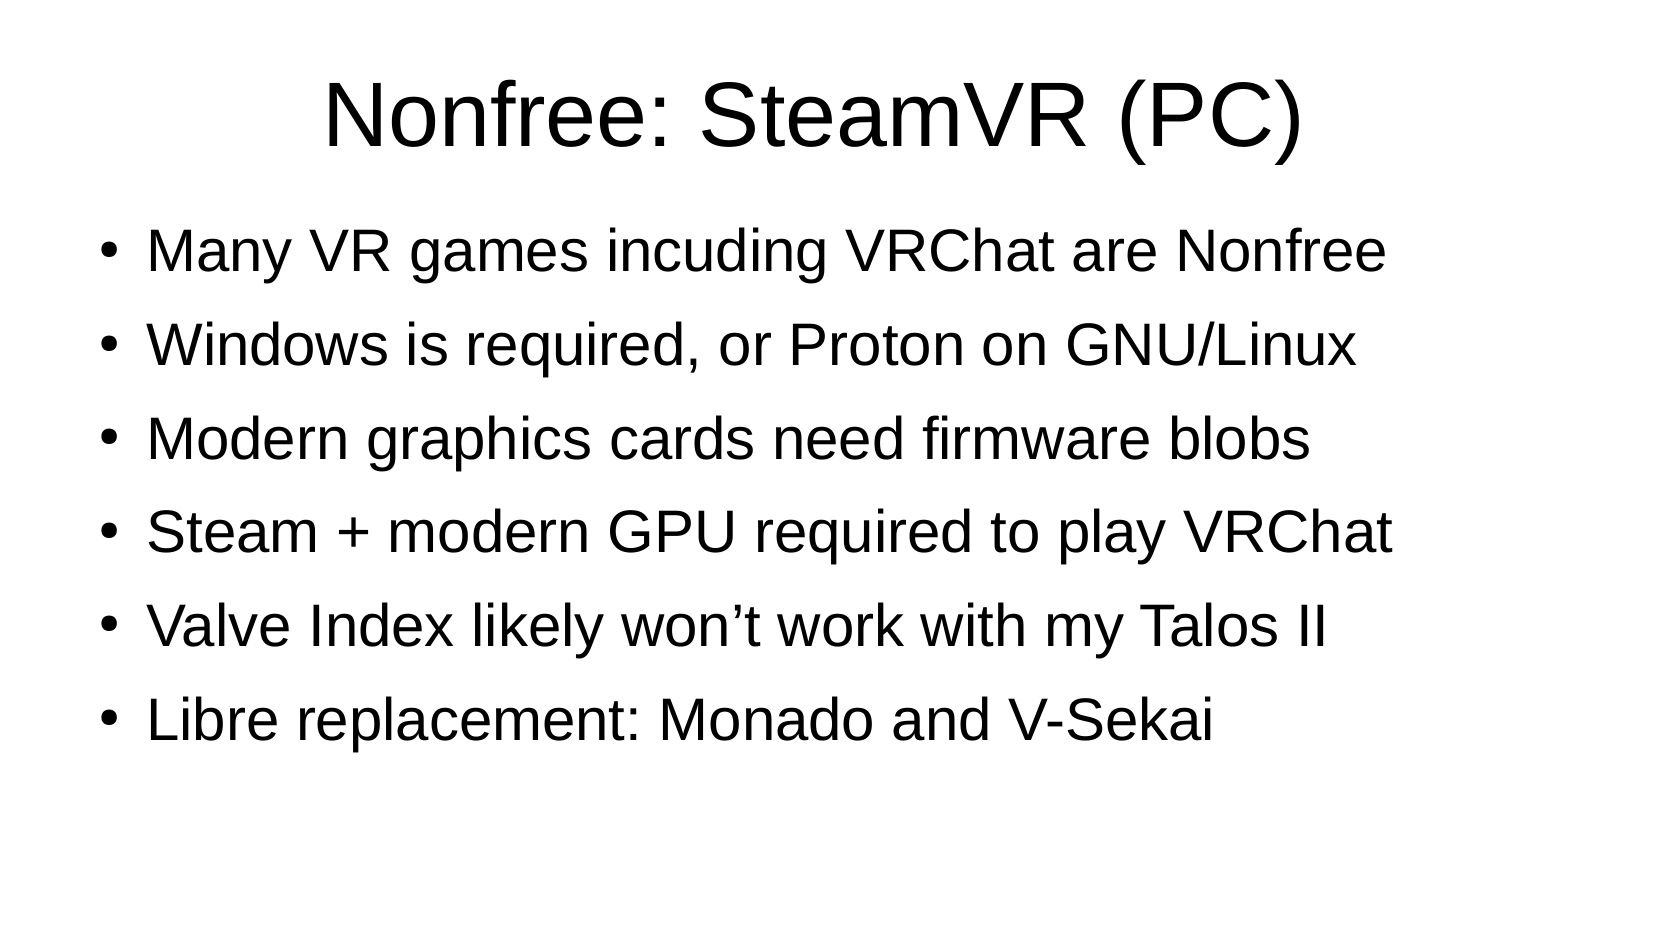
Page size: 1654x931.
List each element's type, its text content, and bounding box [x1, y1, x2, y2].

title Nonfree: SteamVR (PC) [82, 37, 1571, 193]
list Many VR games incuding VRChat are Nonfree Windows is required, or Proton on GNU/Linux Modern graphics cards need firmware blobs Steam + modern GPU required to play VRChat Valve Index likely won’t work with my Talos II Libre replacement: Monado and V-Sekai [82, 217, 1571, 758]
